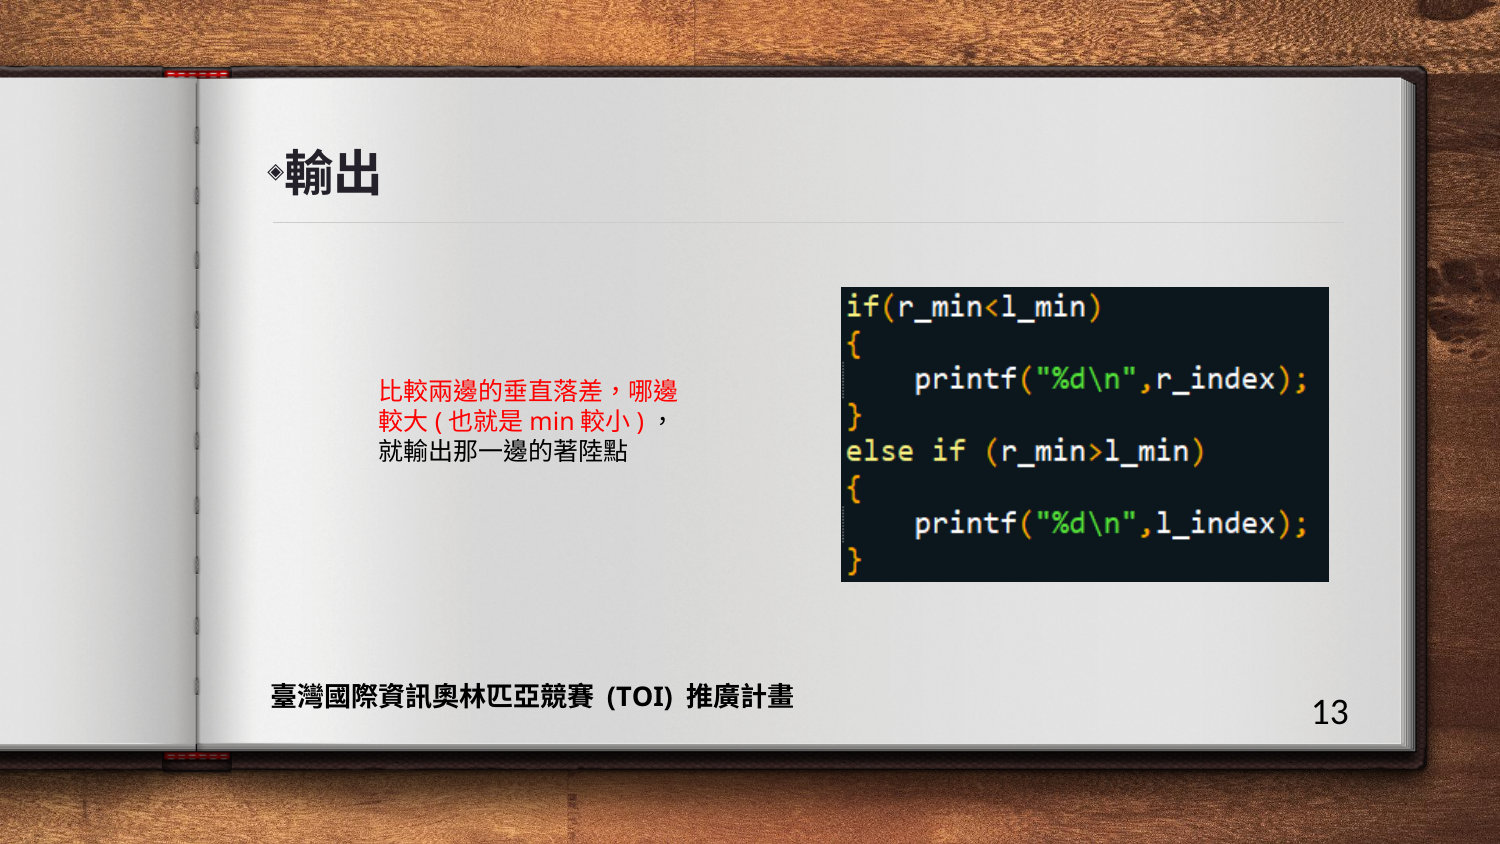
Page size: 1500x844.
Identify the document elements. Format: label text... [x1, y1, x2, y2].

text_box 比較兩邊的垂直落差，哪邊較大(也就是min較小)，就輸出那一邊的著陸點 [363, 368, 699, 475]
text_box [1295, 672, 1386, 737]
list 輸出 [252, 126, 1359, 216]
picture [841, 288, 1329, 582]
